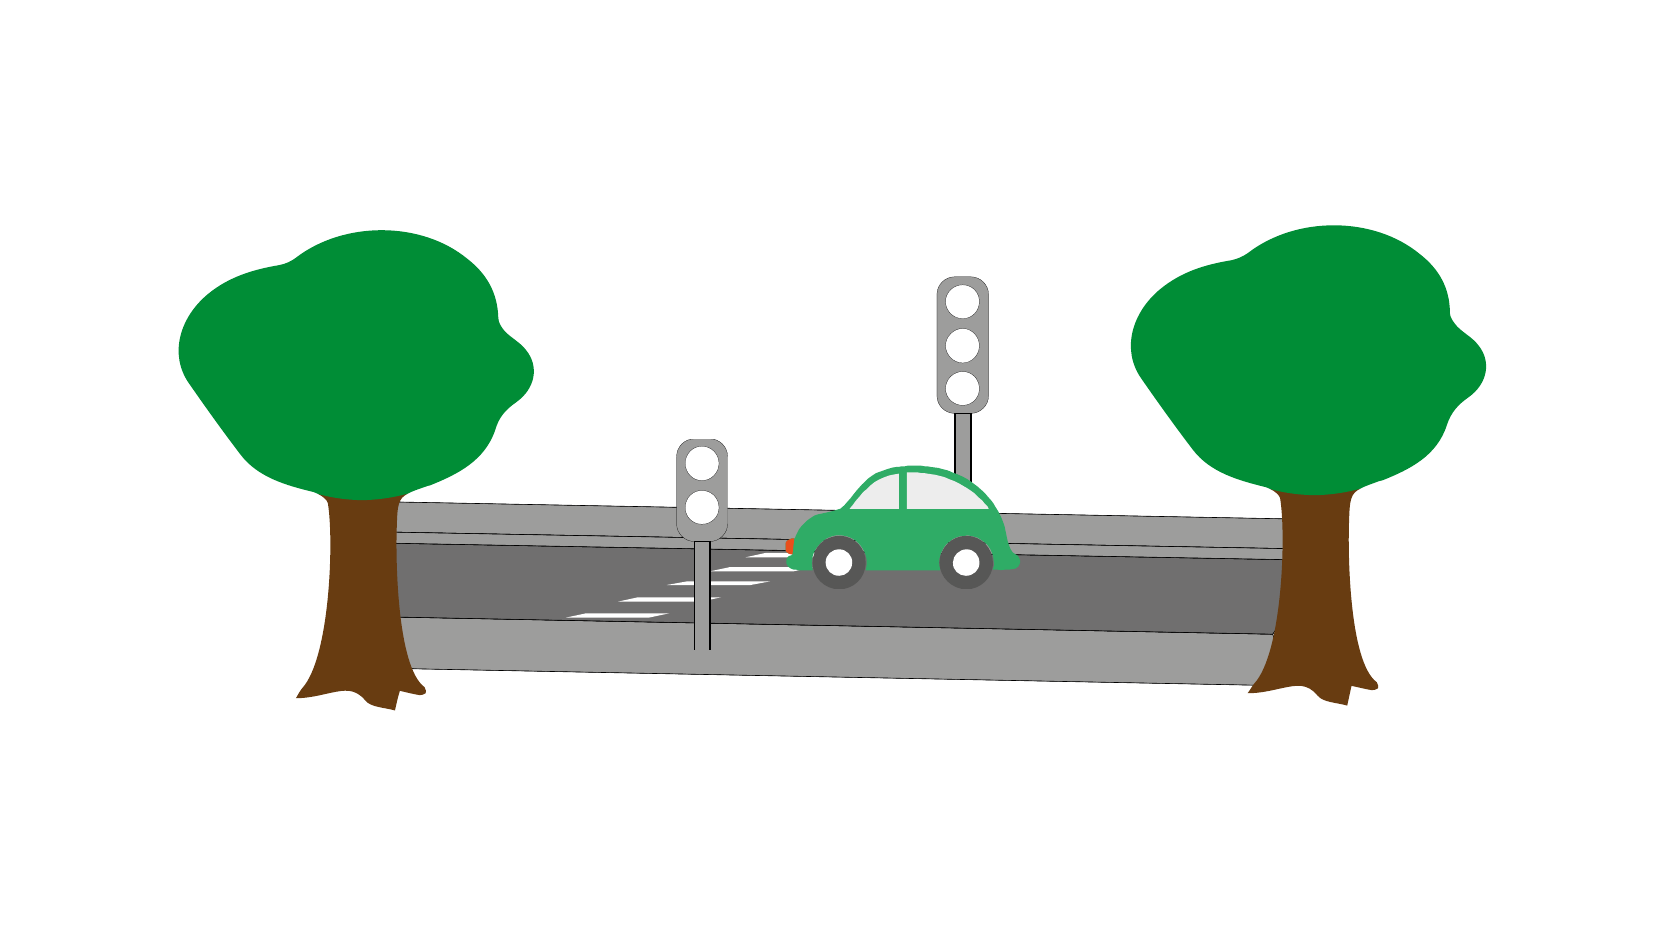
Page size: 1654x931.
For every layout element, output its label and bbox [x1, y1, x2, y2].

picture [177, 225, 1487, 711]
